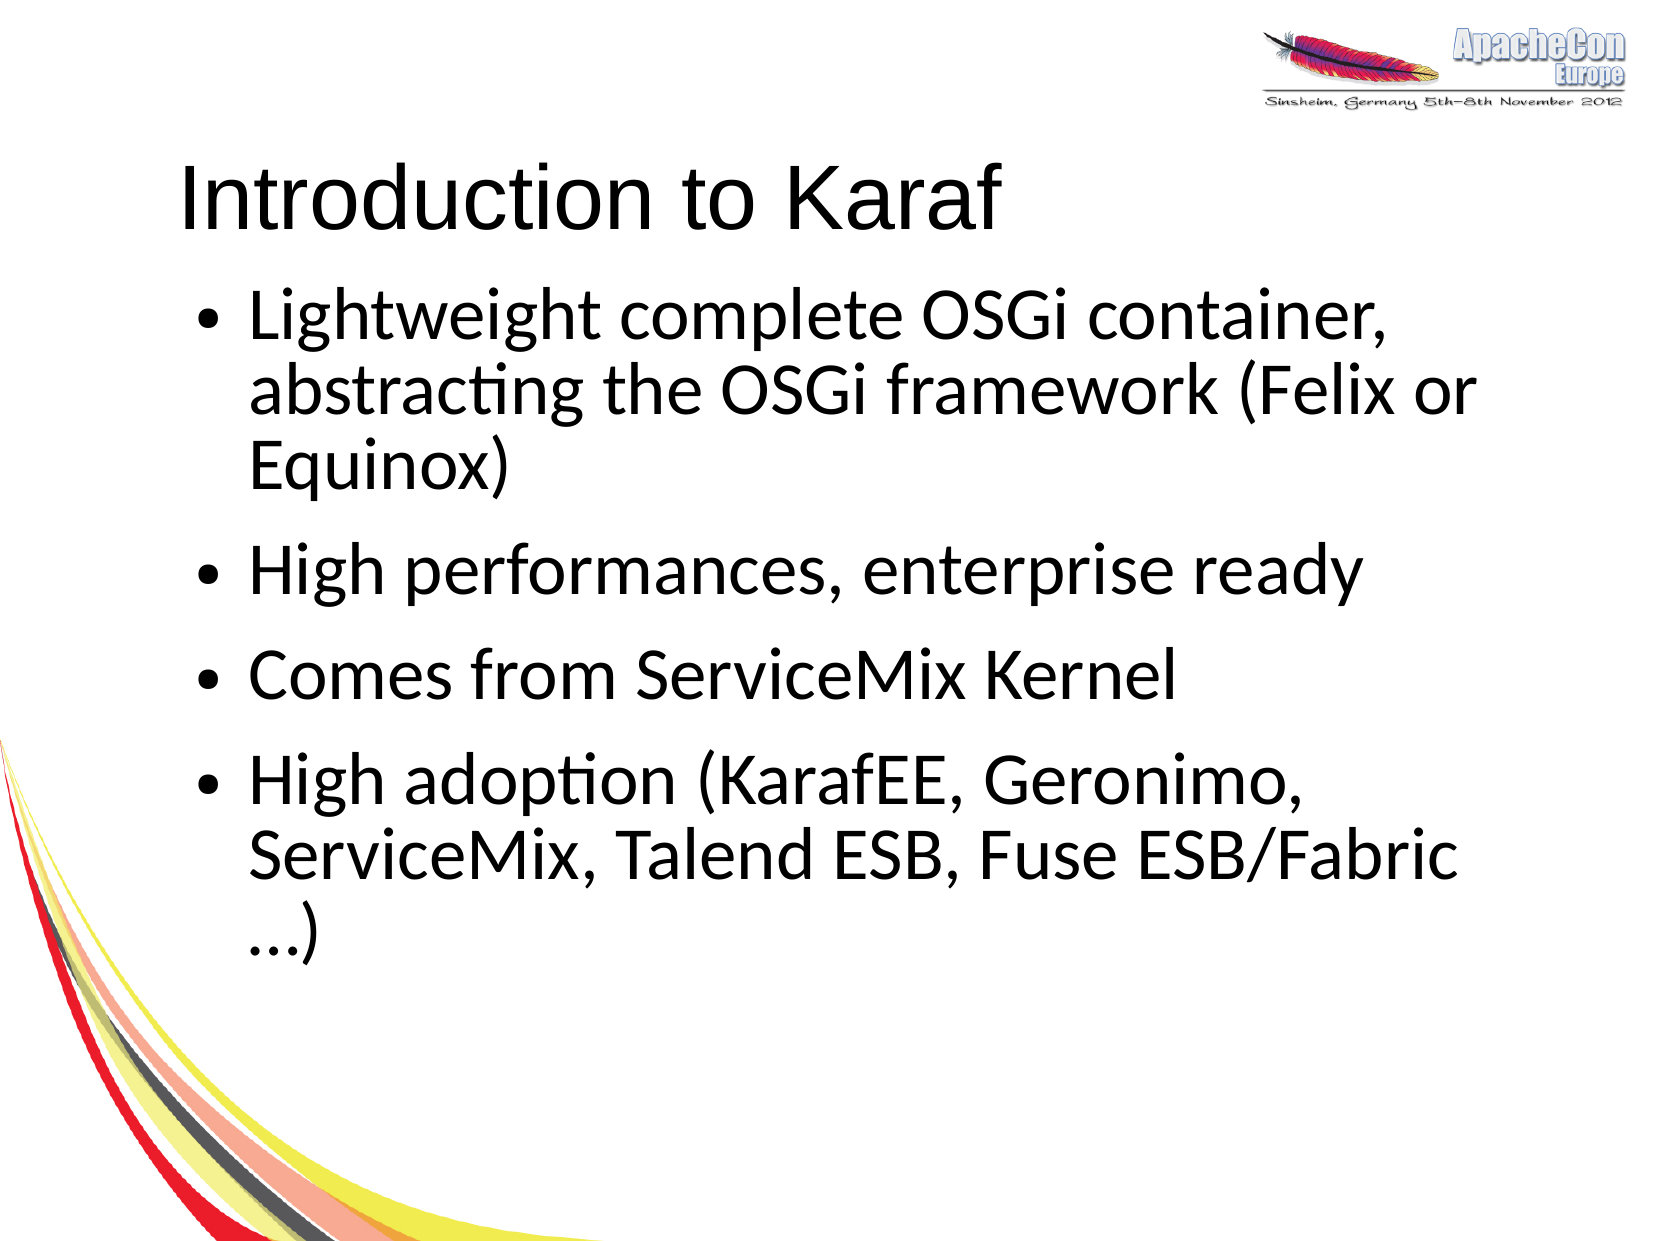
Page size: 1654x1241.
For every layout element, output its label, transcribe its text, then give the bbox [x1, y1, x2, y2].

title Introduction to Karaf [177, 146, 1536, 250]
picture [0, 0, 1654, 1241]
list Lightweight complete OSGi container, abstracting the OSGi framework (Felix or Equinox) High performances, enterprise ready Comes from ServiceMix Kernel High adoption (KarafEE, Geronimo, ServiceMix, Talend ESB, Fuse ESB/Fabric …) [177, 283, 1536, 1160]
